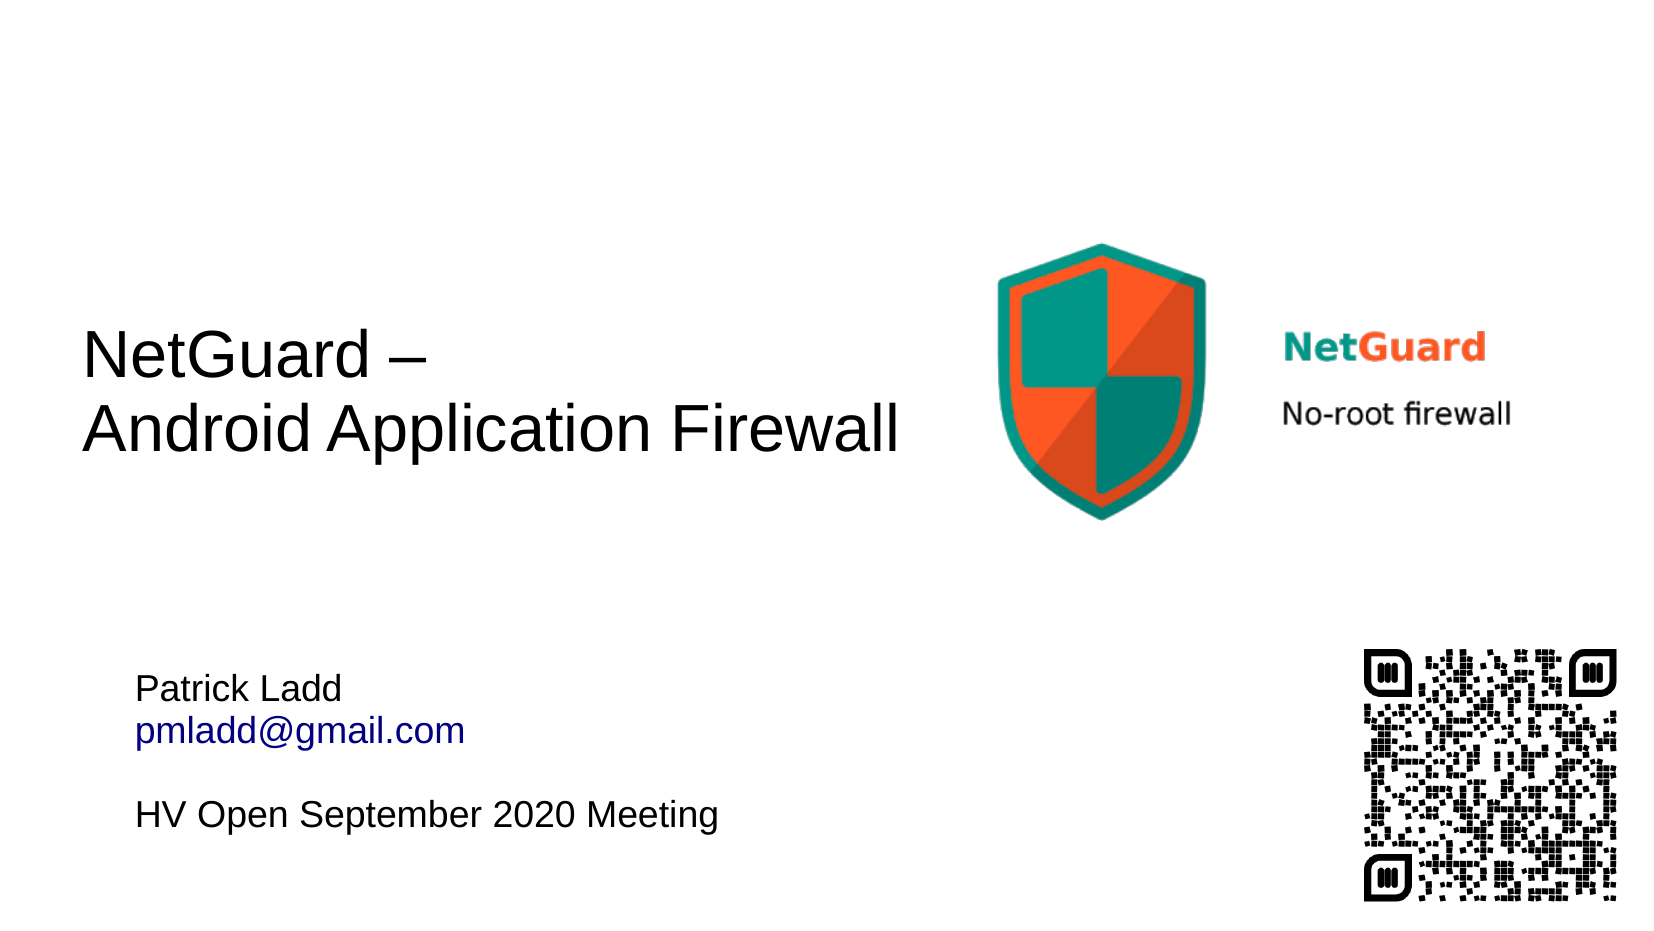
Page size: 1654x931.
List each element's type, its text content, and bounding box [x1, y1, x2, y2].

text_box Patrick Ladd pmladd@gmail.com HV Open September 2020 Meeting [120, 660, 735, 843]
picture [1350, 635, 1630, 916]
picture [944, 224, 1591, 541]
subtitle NetGuard – Android Application Firewall [82, 35, 1235, 748]
